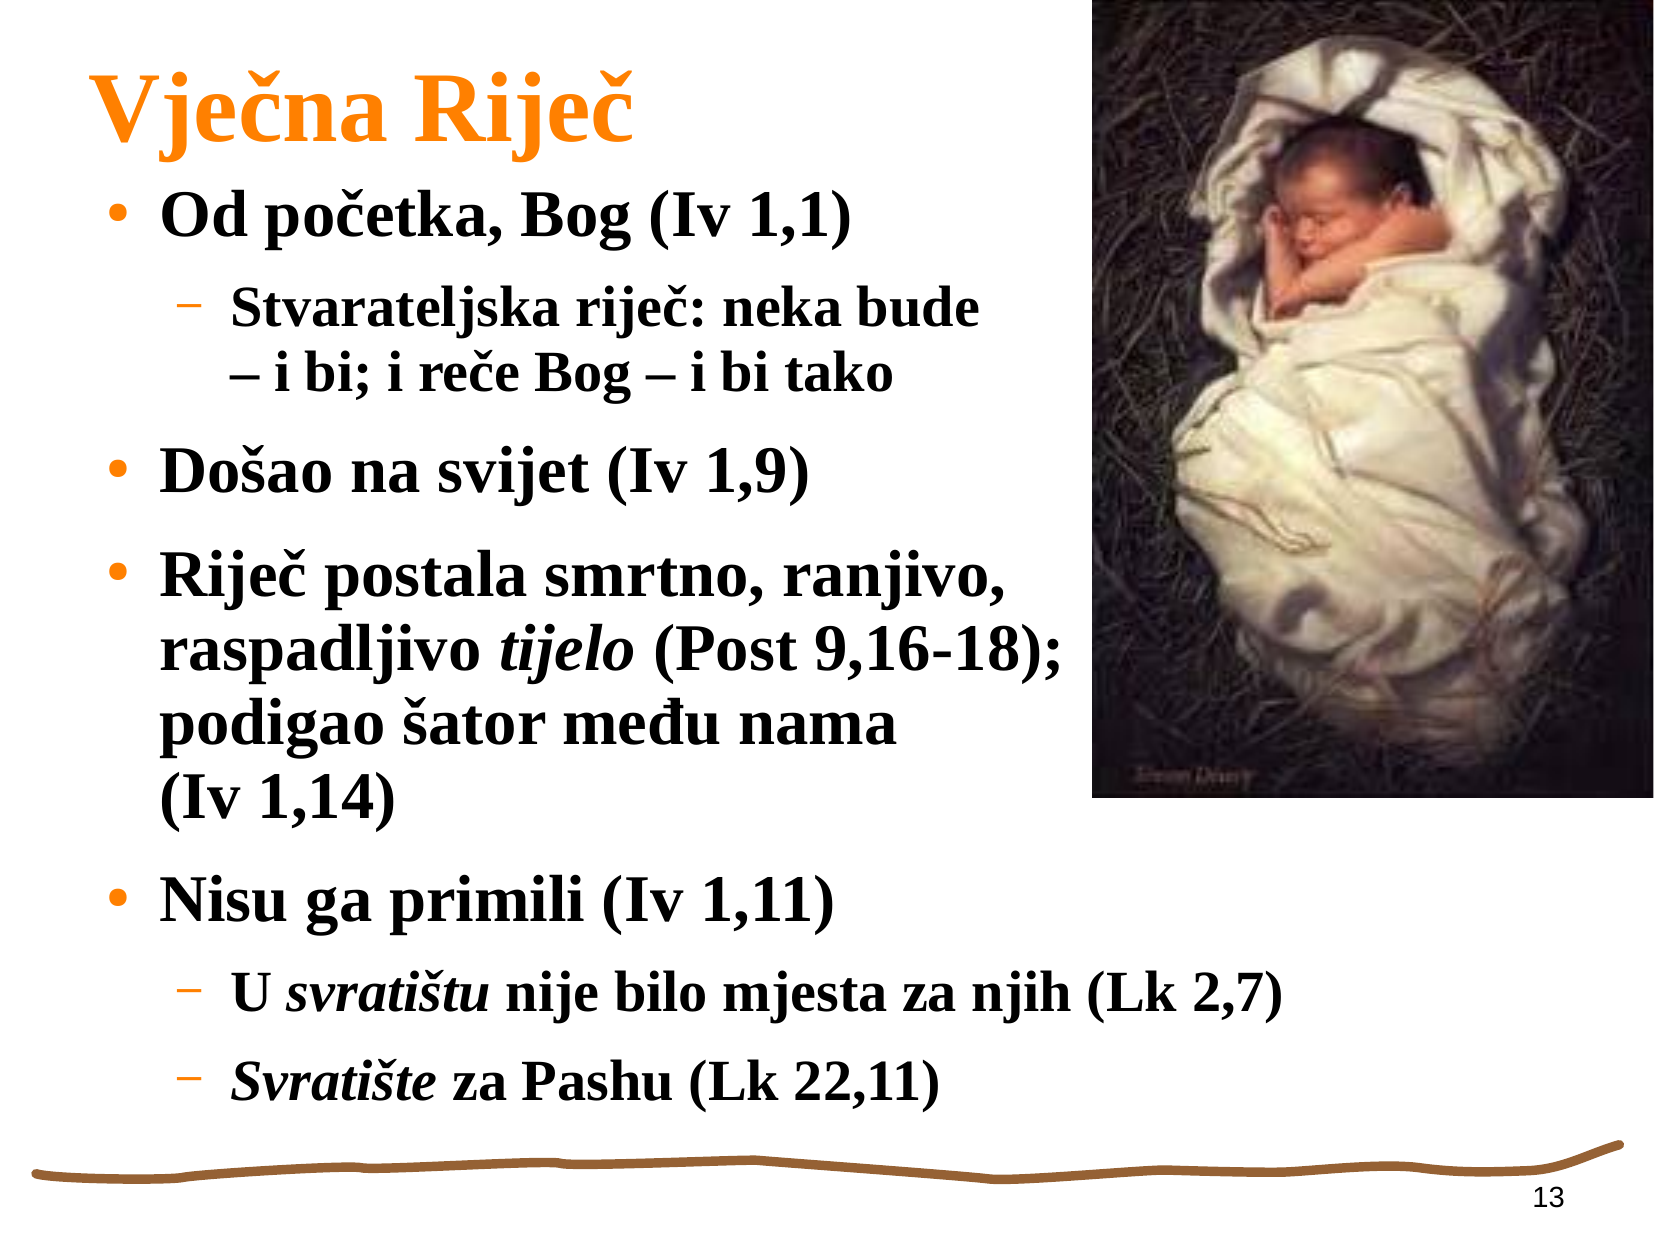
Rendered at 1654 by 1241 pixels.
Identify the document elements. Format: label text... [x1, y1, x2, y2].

title Vječna Riječ [88, 39, 1092, 177]
list Od početka, Bog (Iv 1,1) Stvarateljska riječ: neka bude – i bi; i reče Bog – i bi tako Došao na svijet (Iv 1,9) Riječ postala smrtno, ranjivo, raspadljivo tijelo (Post 9,16-18); podigao šator među nama (Iv 1,14) Nisu ga primili (Iv 1,11) U svratištu nije bilo mjesta za njih (Lk 2,7) Svratište za Pashu (Lk 22,11) [88, 177, 1447, 1142]
picture [1092, 0, 1654, 798]
